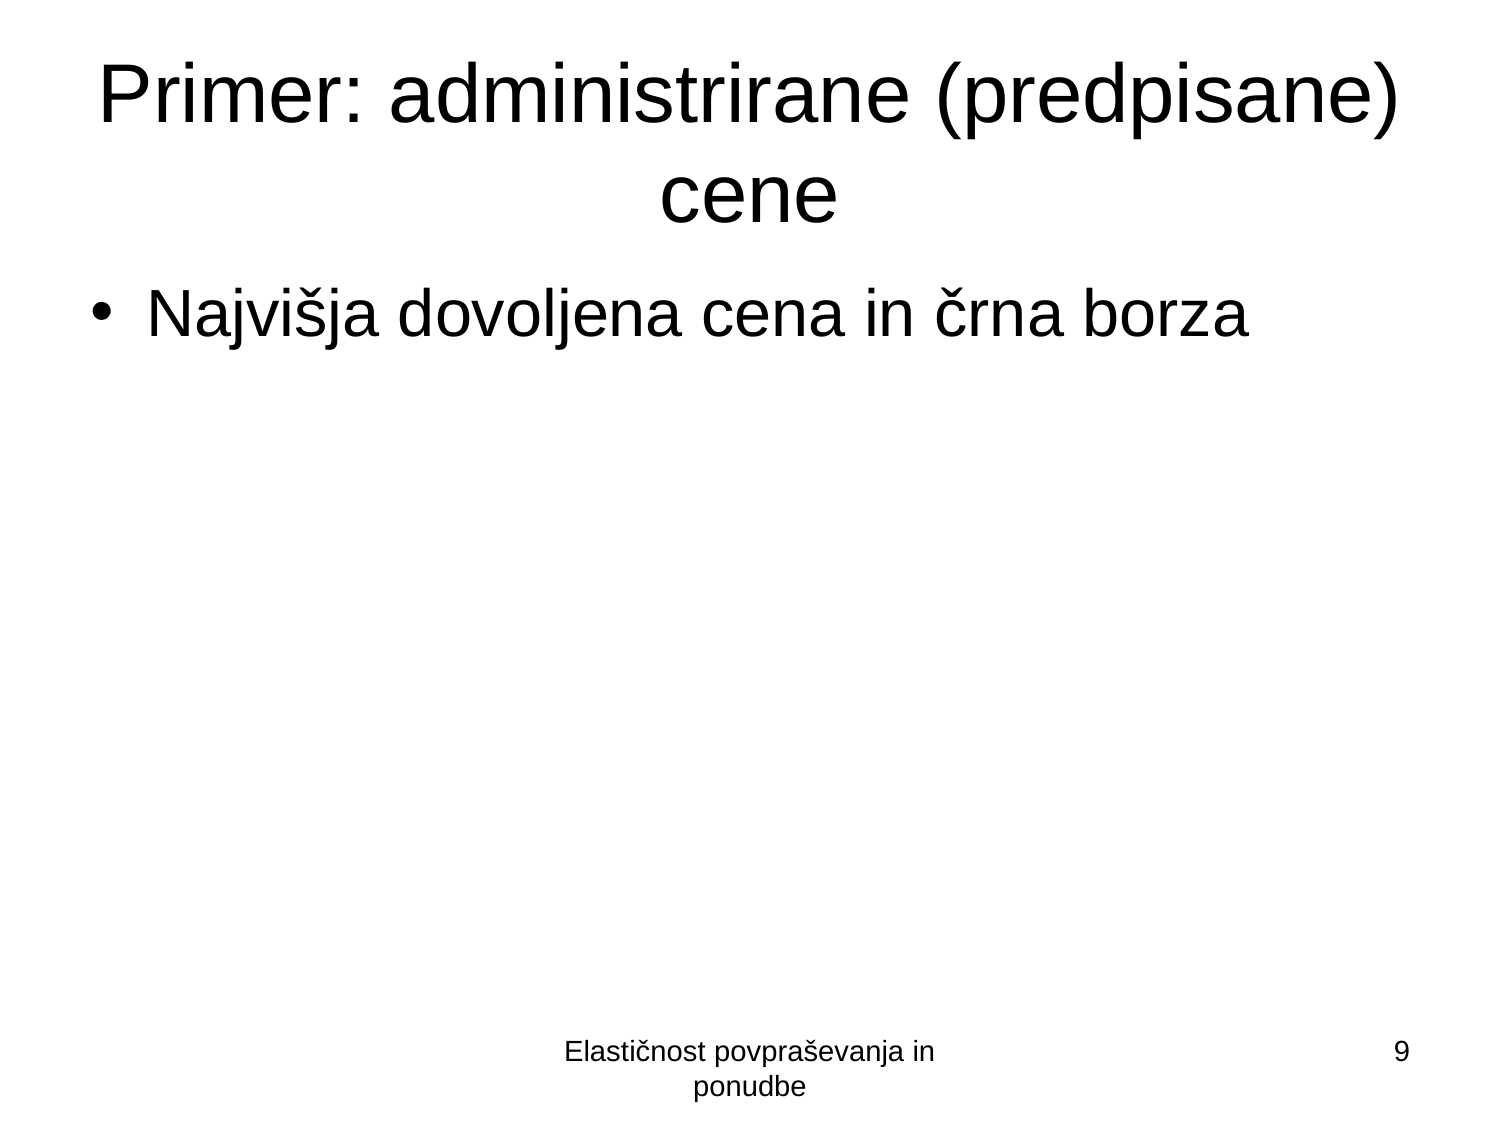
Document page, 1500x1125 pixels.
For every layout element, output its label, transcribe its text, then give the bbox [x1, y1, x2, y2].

text_box Elastičnost povpraševanja in ponudbe [512, 1024, 988, 1103]
list Najvišja dovoljena cena in črna borza [75, 262, 1426, 1006]
text_box <number> [1074, 1024, 1426, 1103]
title Primer: administrirane (predpisane) cene [75, 31, 1426, 247]
